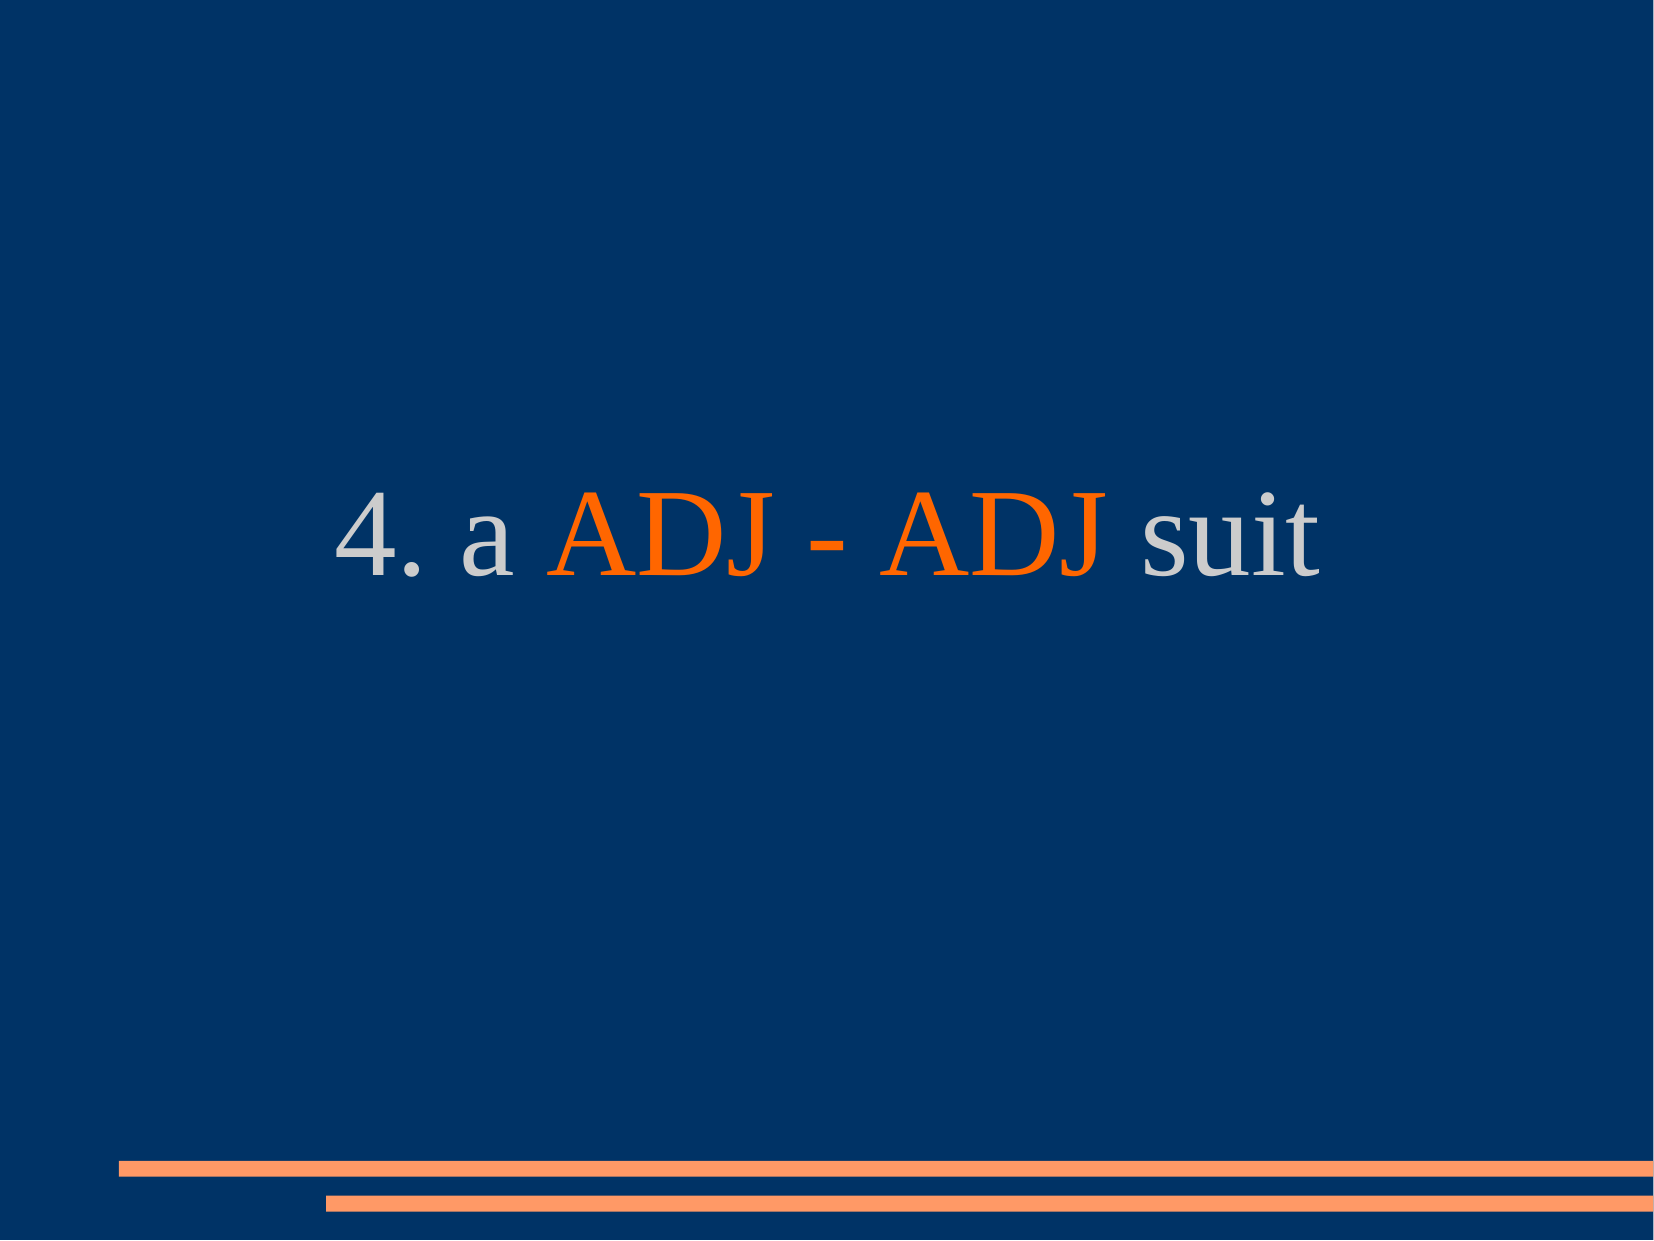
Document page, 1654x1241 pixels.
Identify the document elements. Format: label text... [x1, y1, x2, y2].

subtitle 4. a ADJ - ADJ suit [121, 229, 1561, 1241]
